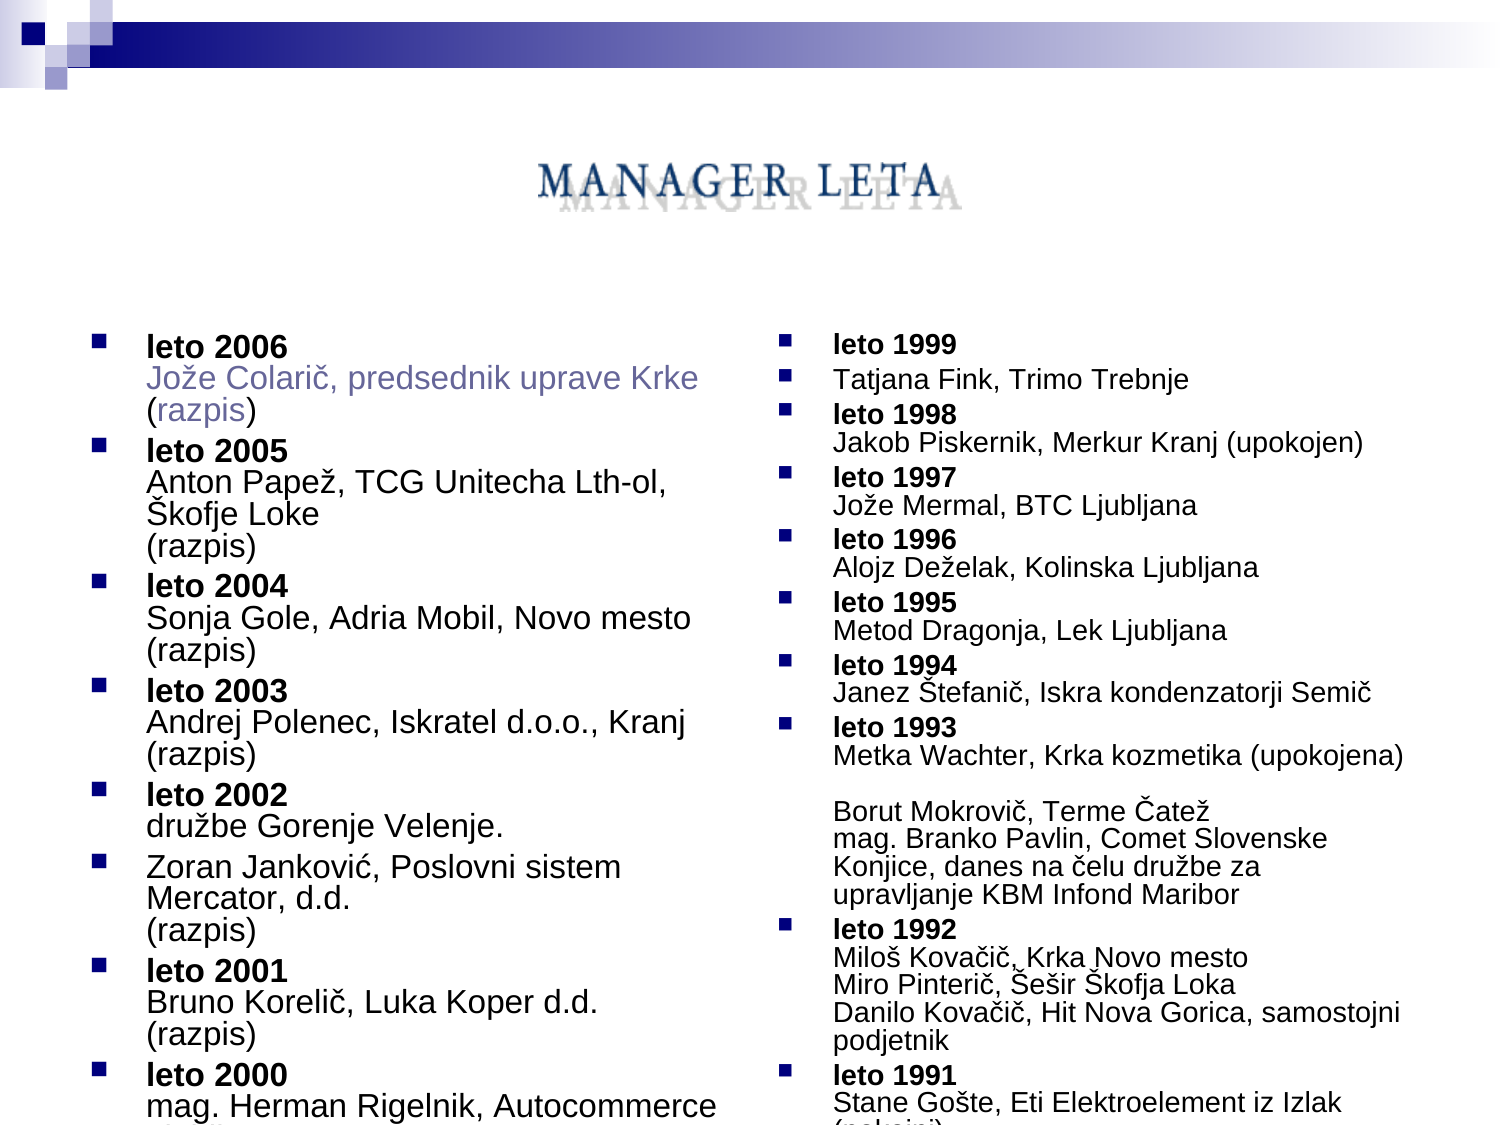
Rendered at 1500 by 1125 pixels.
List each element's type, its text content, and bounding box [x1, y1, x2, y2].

list leto 1999 Tatjana Fink, Trimo Trebnje leto 1998 Jakob Piskernik, Merkur Kranj (upokojen) leto 1997 Jože Mermal, BTC Ljubljana leto 1996 Alojz Deželak, Kolinska Ljubljana leto 1995 Metod Dragonja, Lek Ljubljana leto 1994 Janez Štefanič, Iskra kondenzatorji Semič leto 1993 Metka Wachter, Krka kozmetika (upokojena) Borut Mokrovič, Terme Čatež mag. Branko Pavlin, Comet Slovenske Konjice, danes na čelu družbe za upravljanje KBM Infond Maribor leto 1992 Miloš Kovačič, Krka Novo mesto Miro Pinterič, Šešir Škofja Loka Danilo Kovačič, Hit Nova Gorica, samostojni podjetnik leto 1991 Stane Gošte, Eti Elektroelement iz Izlak (pokojni), Vida Marcijan, Filc Mengeš (upokojena), Jože Stanič, Gorenje gospodinjski aparati, danes na čelu delniške [762, 324, 1426, 1125]
list leto 2006 Jože Colarič, predsednik uprave Krke (razpis) leto 2005 Anton Papež, TCG Unitecha Lth-ol, Škofje Loke (razpis) leto 2004 Sonja Gole, Adria Mobil, Novo mesto (razpis) leto 2003 Andrej Polenec, Iskratel d.o.o., Kranj (razpis) leto 2002 družbe Gorenje Velenje. Zoran Janković, Poslovni sistem Mercator, d.d. (razpis) leto 2001 Bruno Korelič, Luka Koper d.d. (razpis) leto 2000 mag. Herman Rigelnik, Autocommerce Ljubljana [75, 324, 738, 1125]
picture [538, 162, 962, 213]
